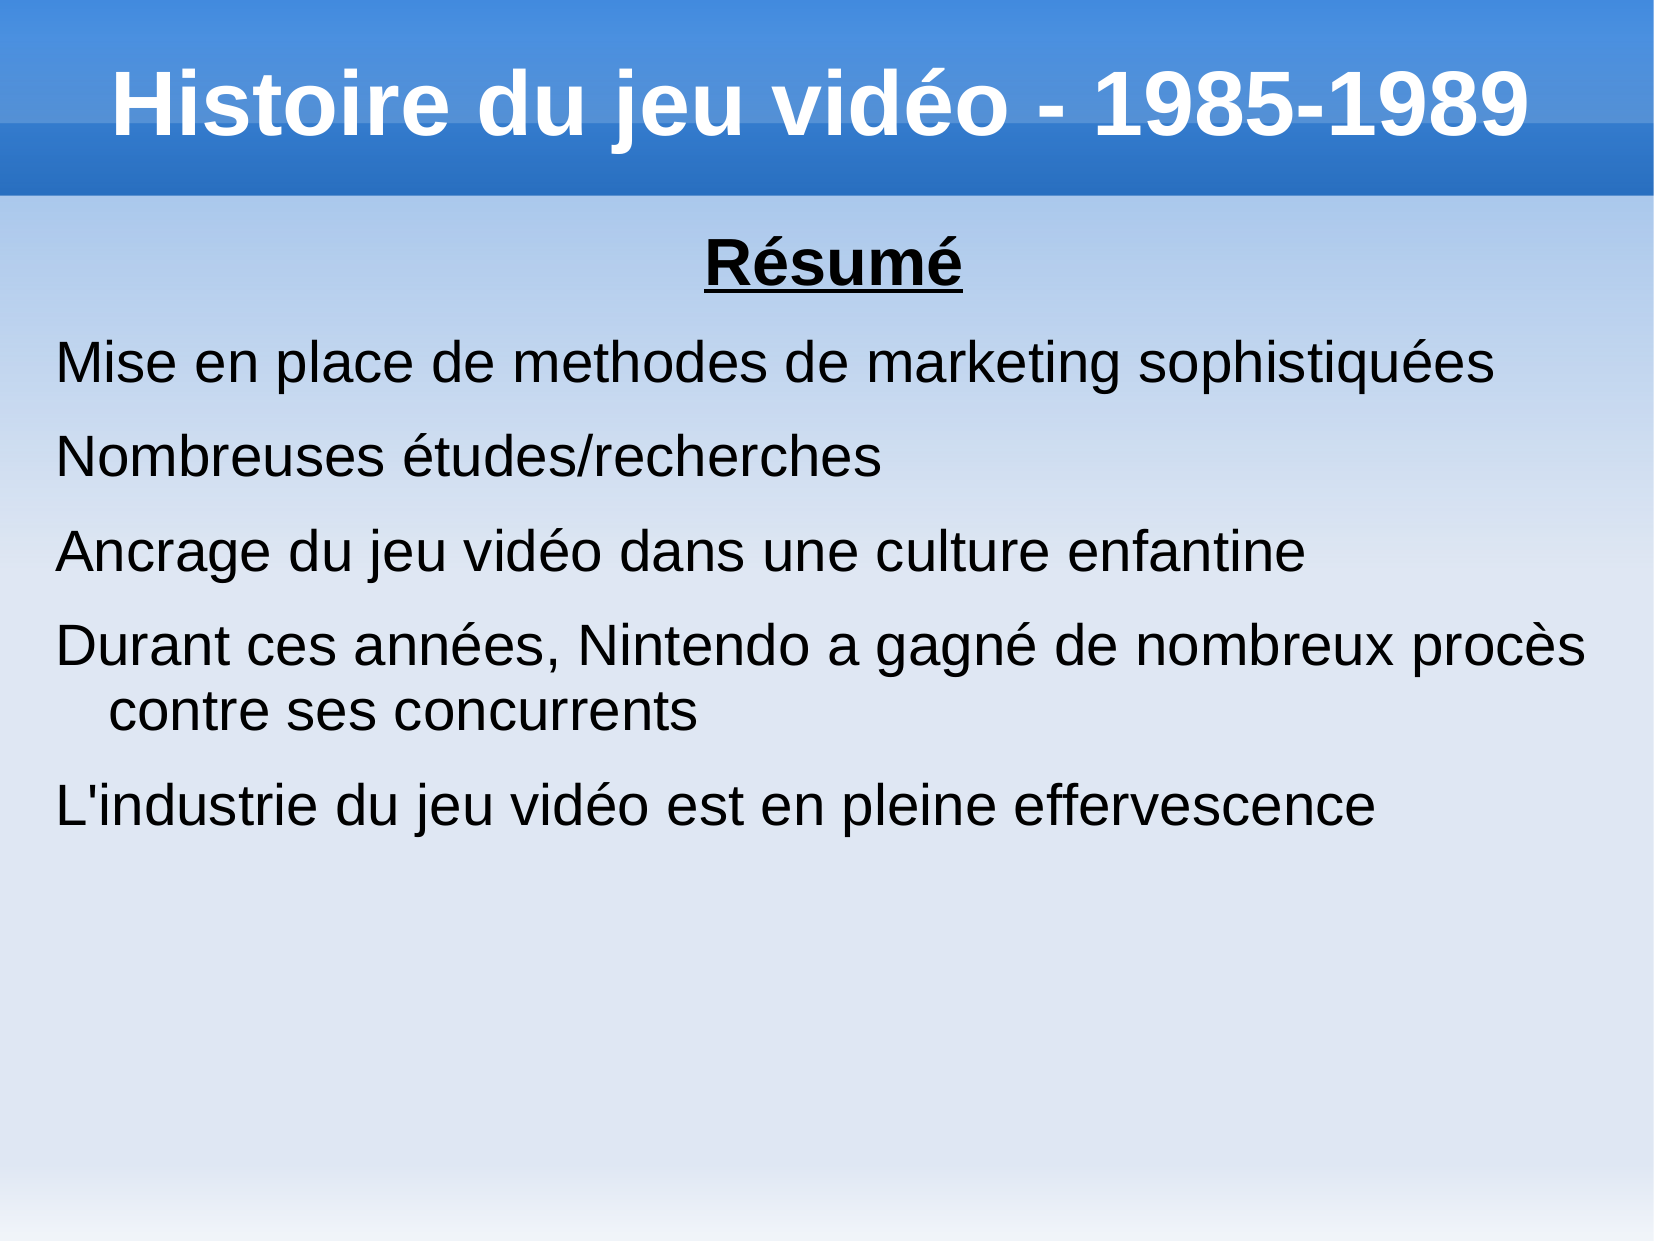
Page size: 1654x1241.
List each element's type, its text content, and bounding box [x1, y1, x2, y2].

title Histoire du jeu vidéo - 1985-1989 [76, 7, 1565, 200]
list Résumé Mise en place de methodes de marketing sophistiquées Nombreuses études/recherches Ancrage du jeu vidéo dans une culture enfantine Durant ces années, Nintendo a gagné de nombreux procès contre ses concurrents L'industrie du jeu vidéo est en pleine effervescence [37, 225, 1613, 1029]
picture [0, 0, 1654, 1241]
